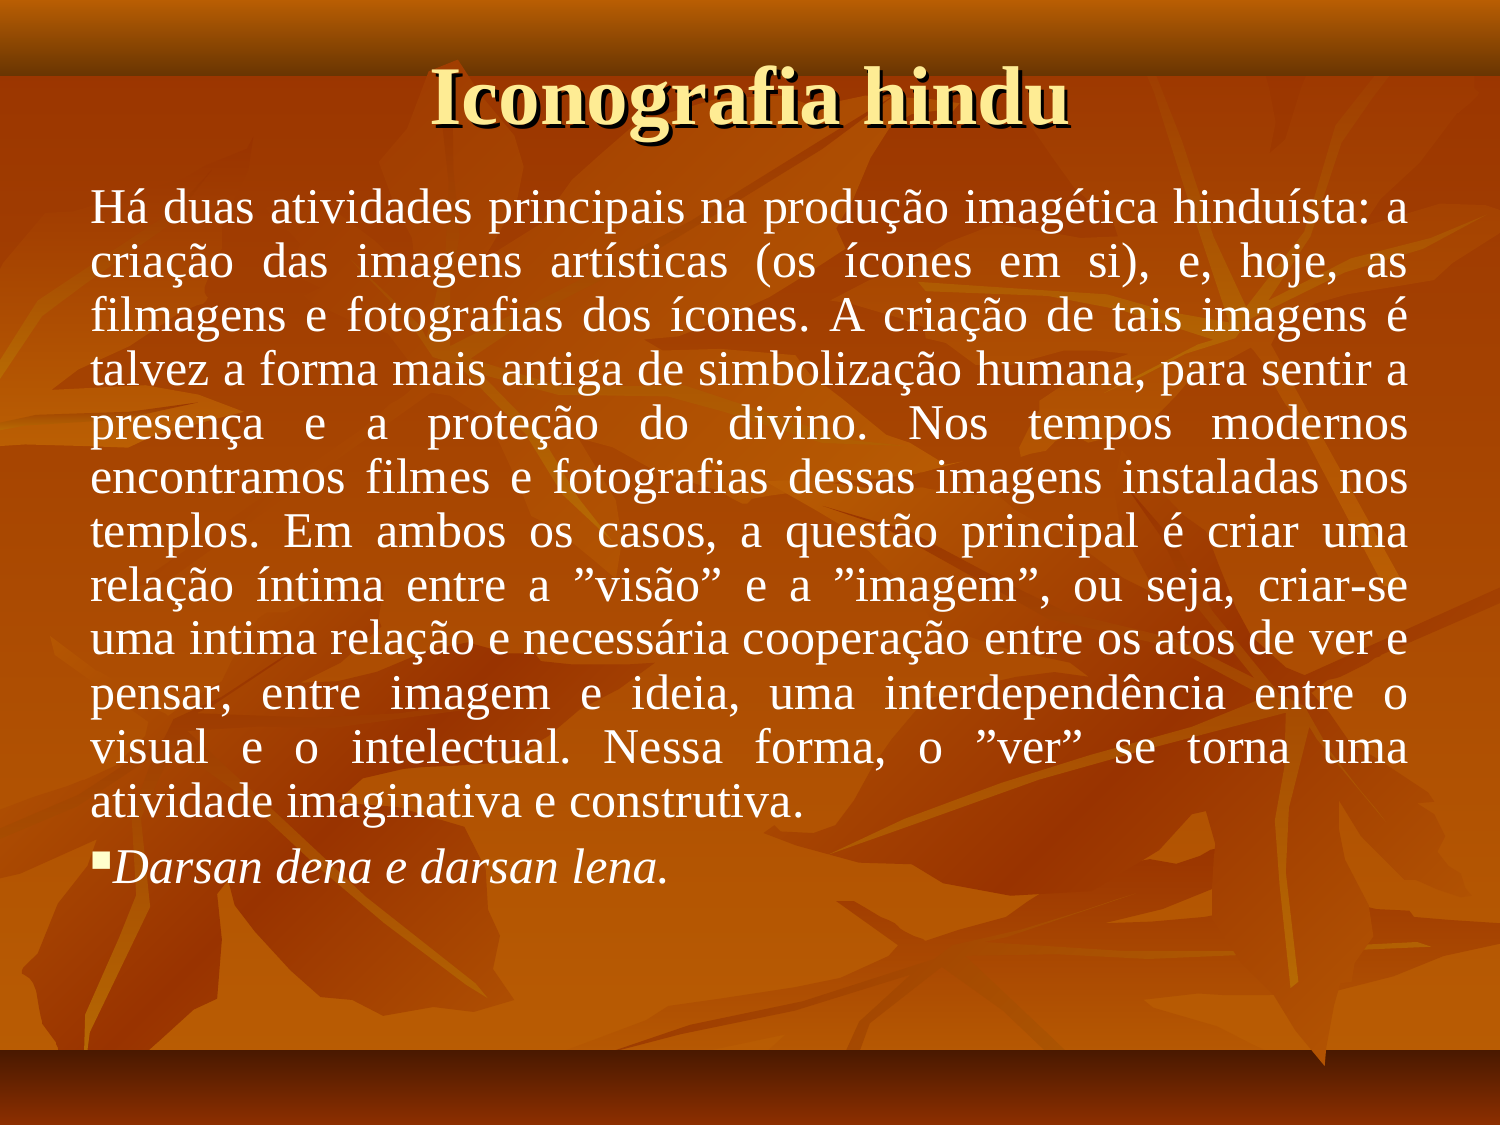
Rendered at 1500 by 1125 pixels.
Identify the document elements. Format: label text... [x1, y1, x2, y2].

list Há duas atividades principais na produção imagética hinduísta: a criação das imagens artísticas (os ícones em si), e, hoje, as filmagens e fotografias dos ícones. A criação de tais imagens é talvez a forma mais antiga de simbolização humana, para sentir a presença e a proteção do divino. Nos tempos modernos encontramos filmes e fotografias dessas imagens instaladas nos templos. Em ambos os casos, a questão principal é criar uma relação íntima entre a ”visão” e a ”imagem”, ou seja, criar-se uma intima relação e necessária cooperação entre os atos de ver e pensar, entre imagem e ideia, uma interdependência entre o visual e o intelectual. Nessa forma, o ”ver” se torna uma atividade imaginativa e construtiva. Darsan dena e darsan lena. [75, 172, 1426, 1047]
title Iconografia hindu [75, 33, 1426, 149]
